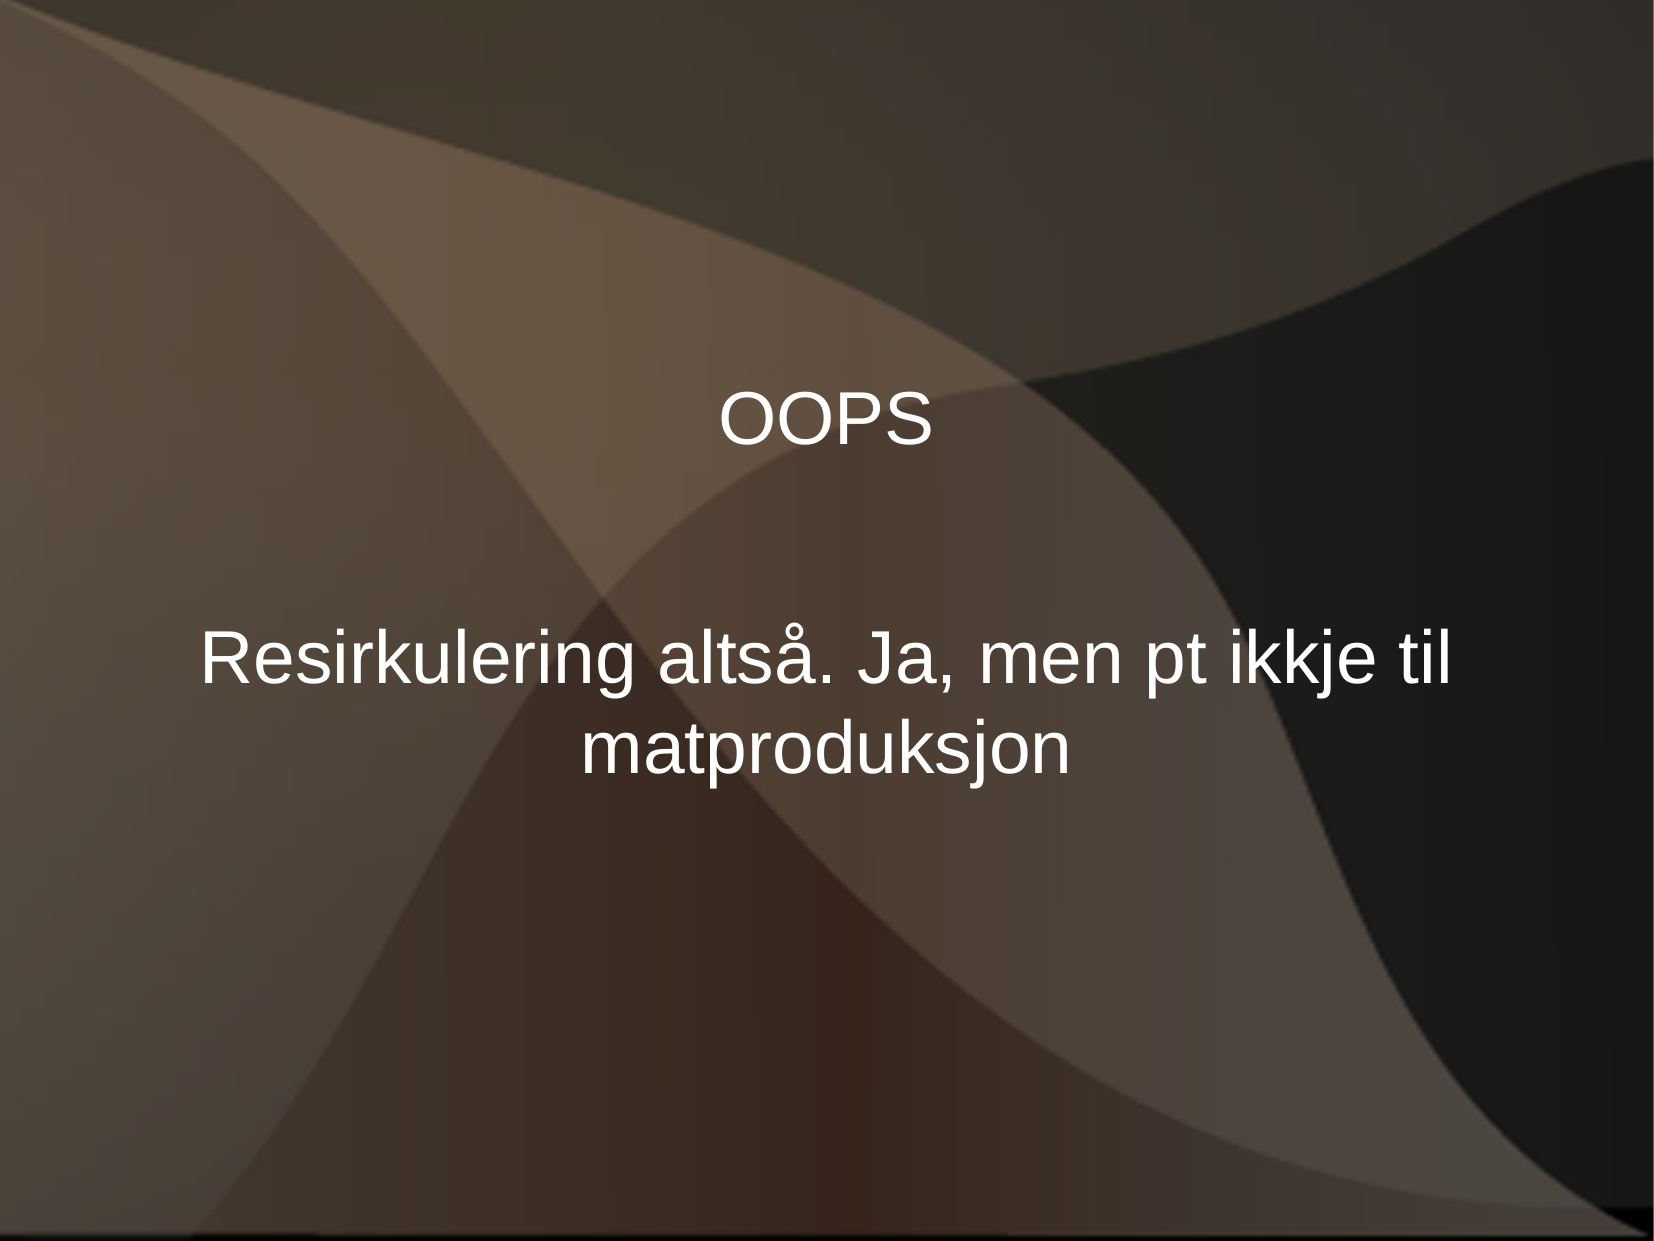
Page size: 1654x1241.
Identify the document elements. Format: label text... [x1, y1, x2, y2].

subtitle OOPS Resirkulering altså. Ja, men pt ikkje til matproduksjon [82, 49, 1571, 1109]
